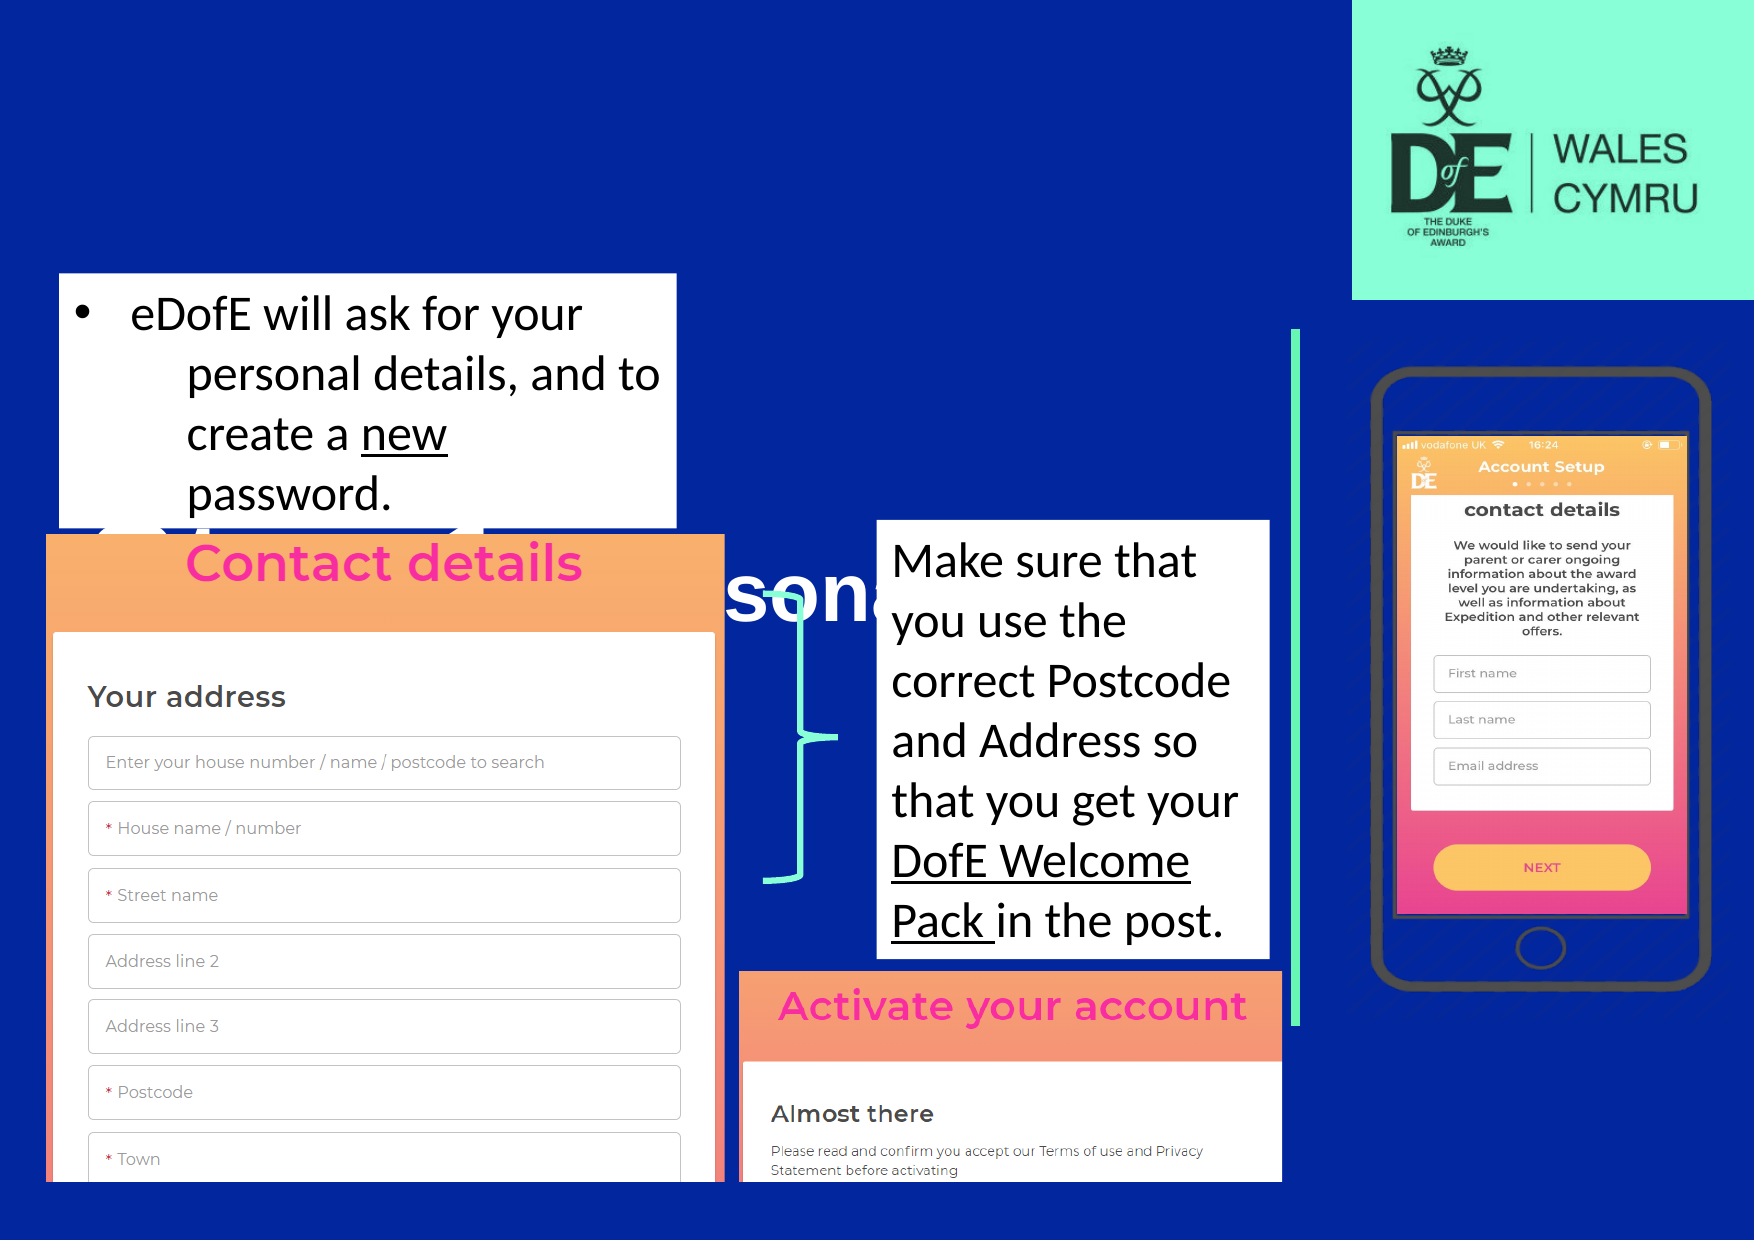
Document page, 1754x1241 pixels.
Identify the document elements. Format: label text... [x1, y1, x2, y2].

text_box Make sure that you use the correct Postcode and Address so that you get your DofE Welcome Pack in the post. [876, 519, 1270, 960]
text_box eDofE will ask for your personal details, and to create a new password. [59, 273, 677, 471]
picture [1347, 332, 1730, 1026]
picture [46, 534, 725, 1182]
title Step 1. Personal Details [46, 0, 1630, 237]
picture [738, 971, 1283, 1182]
